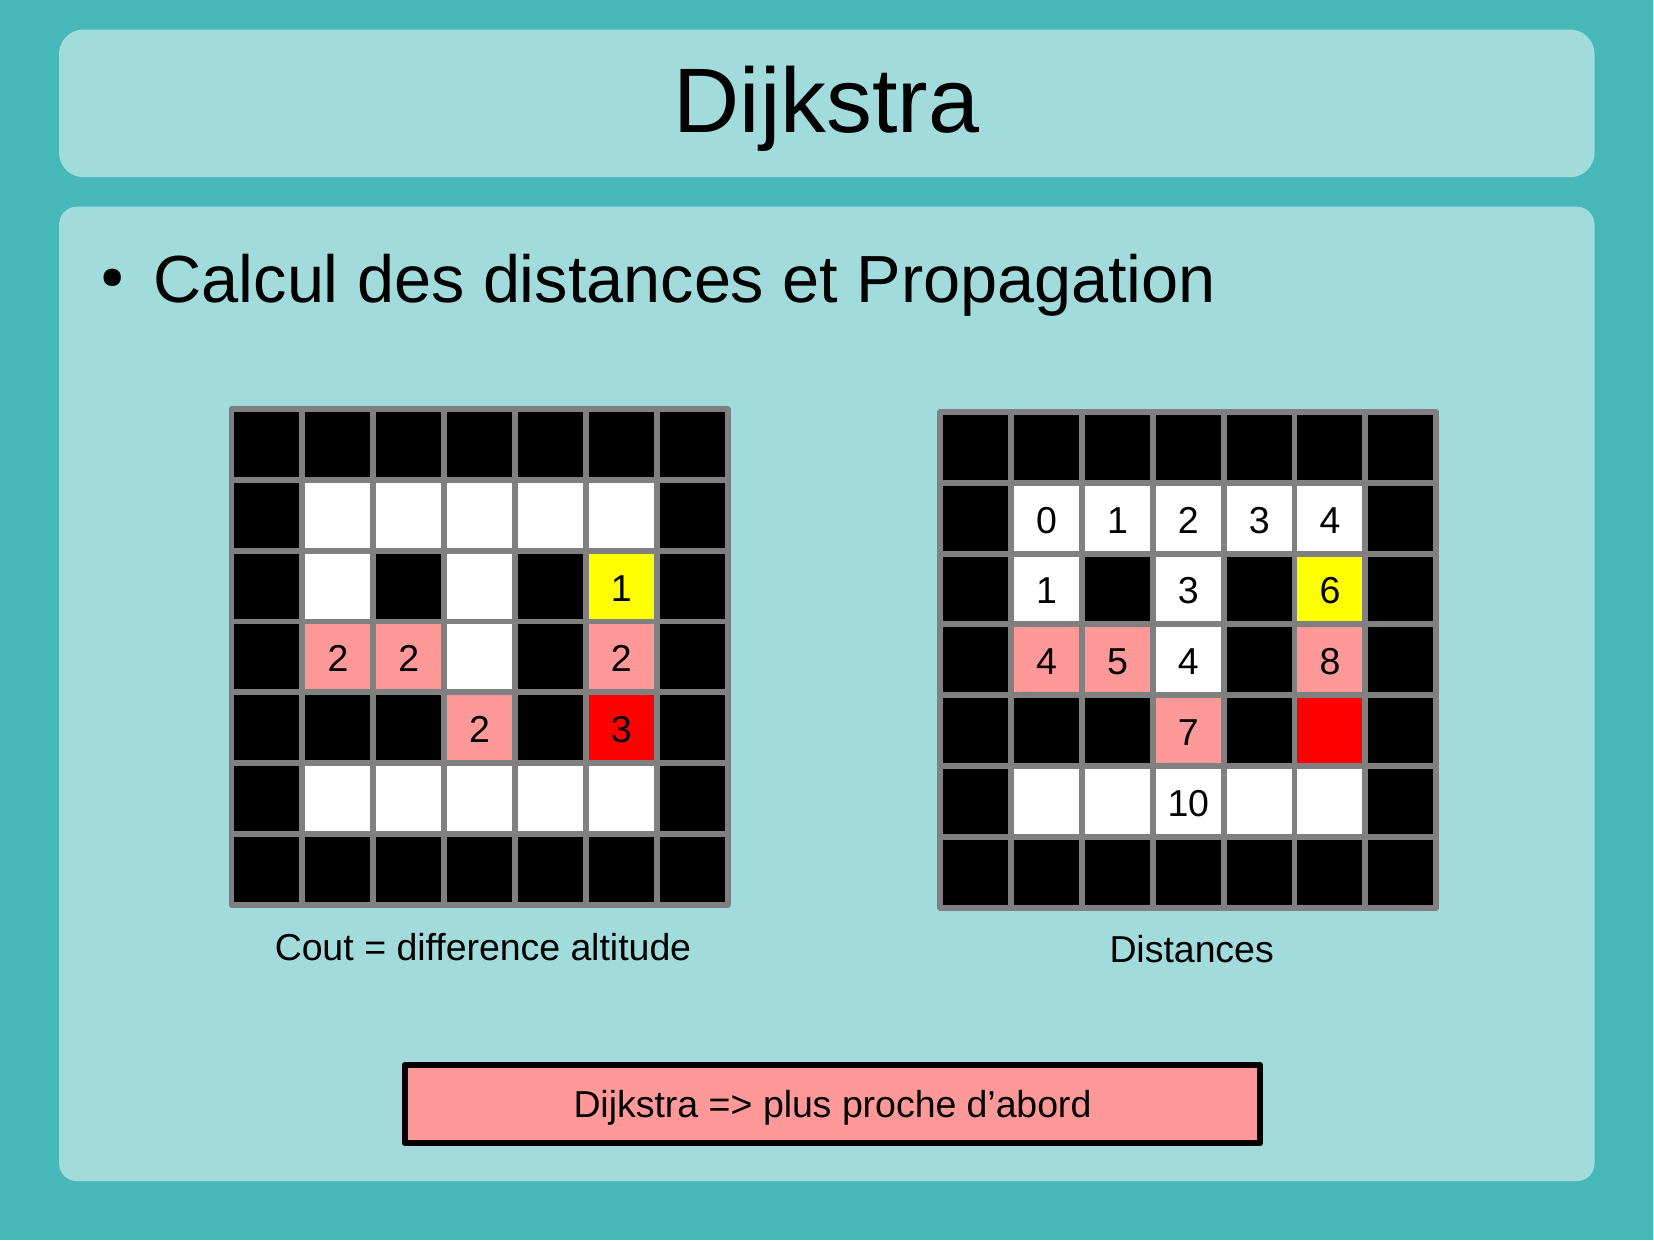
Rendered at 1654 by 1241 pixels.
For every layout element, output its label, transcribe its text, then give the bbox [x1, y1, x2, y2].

text_box 2 [1152, 482, 1223, 553]
text_box 1 [1011, 553, 1082, 624]
list Calcul des distances et Propagation [82, 242, 1571, 962]
text_box 1 [585, 550, 657, 621]
text_box Dijkstra => plus proche d’abord [405, 1065, 1261, 1144]
text_box 2 [374, 621, 444, 692]
text_box 6 [1294, 553, 1366, 624]
text_box 1 [1082, 482, 1152, 553]
text_box 0 [1011, 482, 1082, 553]
text_box [231, 408, 728, 905]
text_box Distances [911, 921, 1473, 979]
text_box 3 [585, 692, 657, 763]
text_box 3 [1223, 482, 1294, 553]
text_box 5 [1082, 624, 1152, 695]
text_box 8 [1294, 624, 1366, 695]
text_box 10 [1152, 766, 1223, 837]
text_box 4 [1294, 482, 1366, 553]
text_box 2 [444, 692, 514, 763]
text_box 2 [302, 621, 374, 692]
text_box 4 [1152, 624, 1223, 695]
text_box 4 [1011, 624, 1082, 695]
text_box 2 [585, 621, 657, 692]
title Dijkstra [0, 41, 1654, 160]
text_box 3 [1152, 553, 1223, 624]
text_box Cout = difference altitude [202, 918, 764, 976]
text_box 7 [1152, 695, 1223, 766]
text_box [940, 411, 1437, 908]
